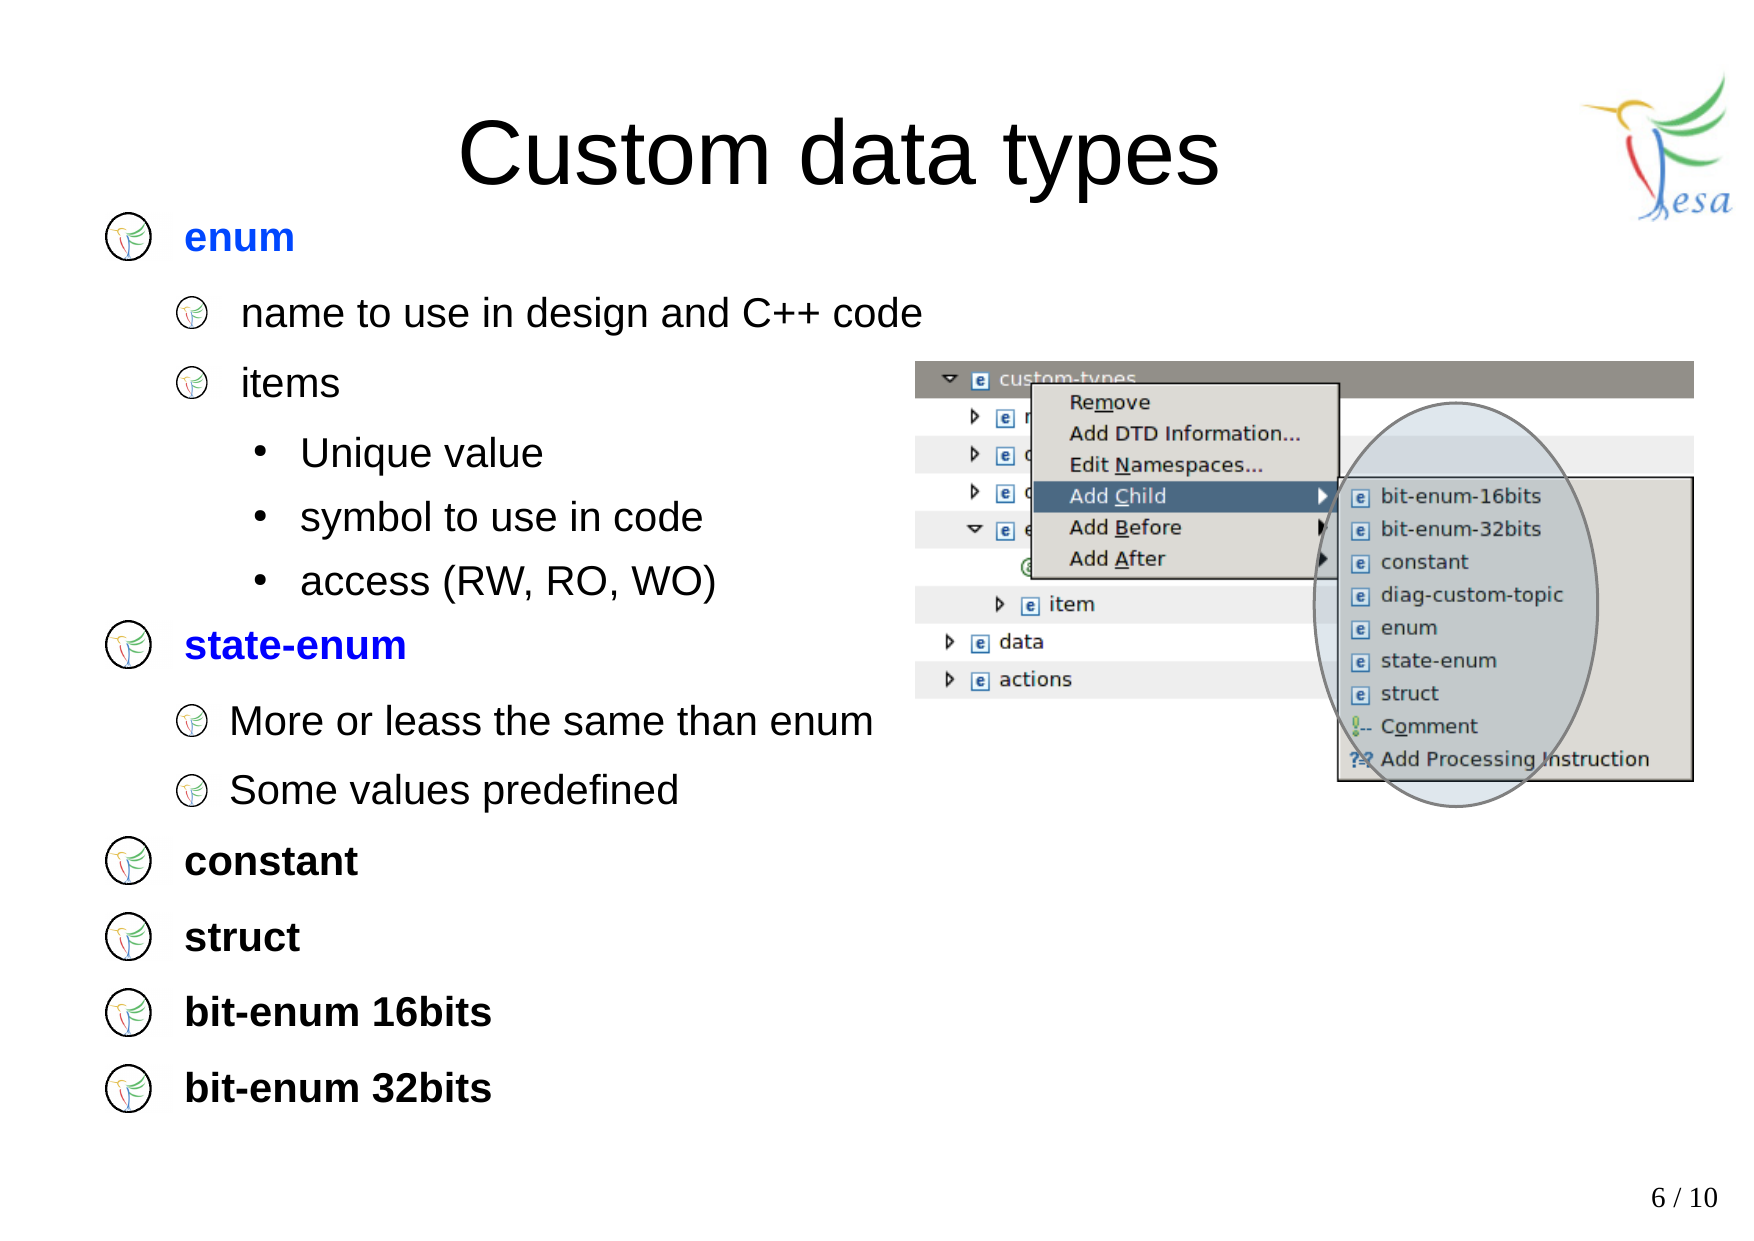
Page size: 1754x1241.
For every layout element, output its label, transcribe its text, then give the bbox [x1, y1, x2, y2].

list enum name to use in design and C++ code items Unique value symbol to use in code access (RW, RO, WO) state-enum More or leass the same than enum Some values predefined constant struct bit-enum 16bits bit-enum 32bits [87, 213, 1636, 1201]
text_box [1314, 402, 1598, 807]
picture [915, 361, 1694, 782]
title Custom data types [90, 49, 1590, 213]
picture [1590, 64, 1736, 222]
